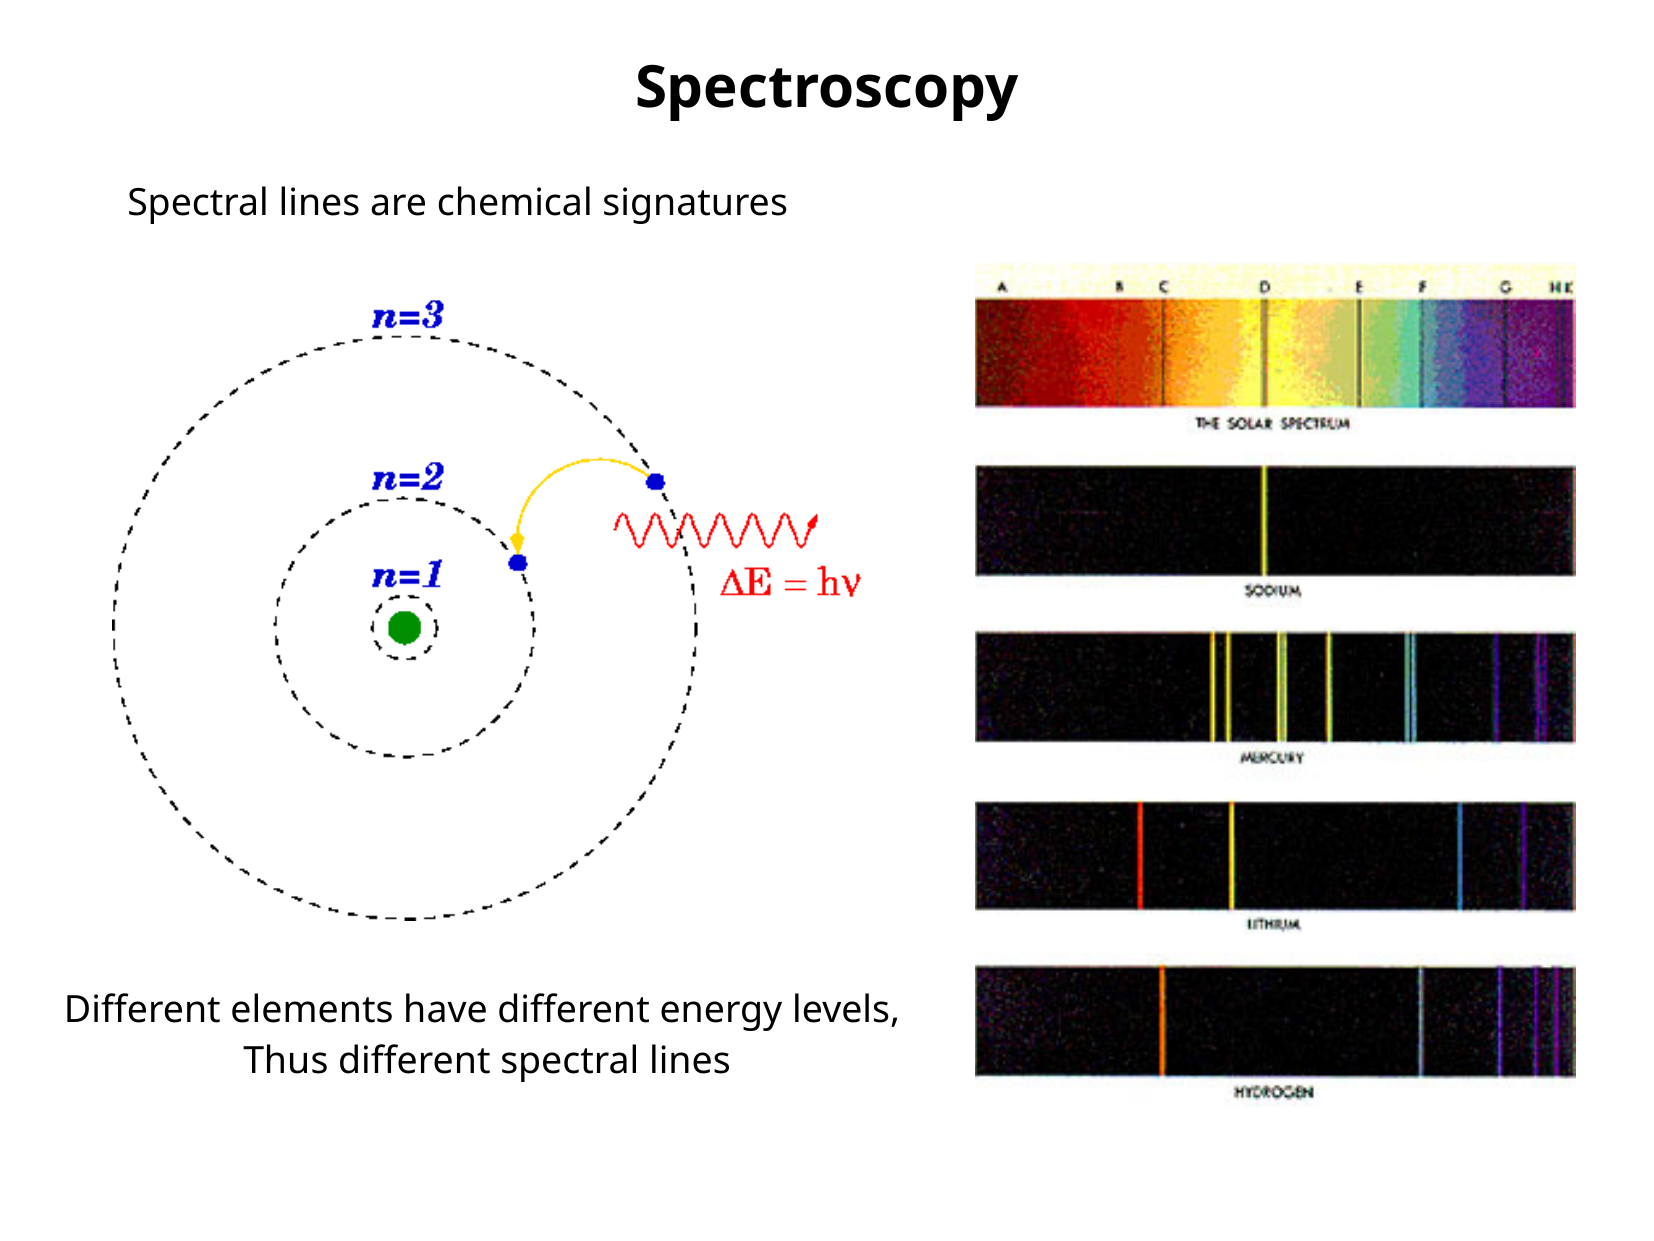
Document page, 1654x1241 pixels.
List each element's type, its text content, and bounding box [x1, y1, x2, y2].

picture [975, 262, 1576, 1115]
text_box Spectroscopy [0, 37, 1654, 134]
text_box Spectral lines are chemical signatures [112, 168, 1538, 236]
picture [112, 299, 863, 922]
text_box Different elements have different energy levels, Thus different spectral lines [37, 975, 938, 1095]
